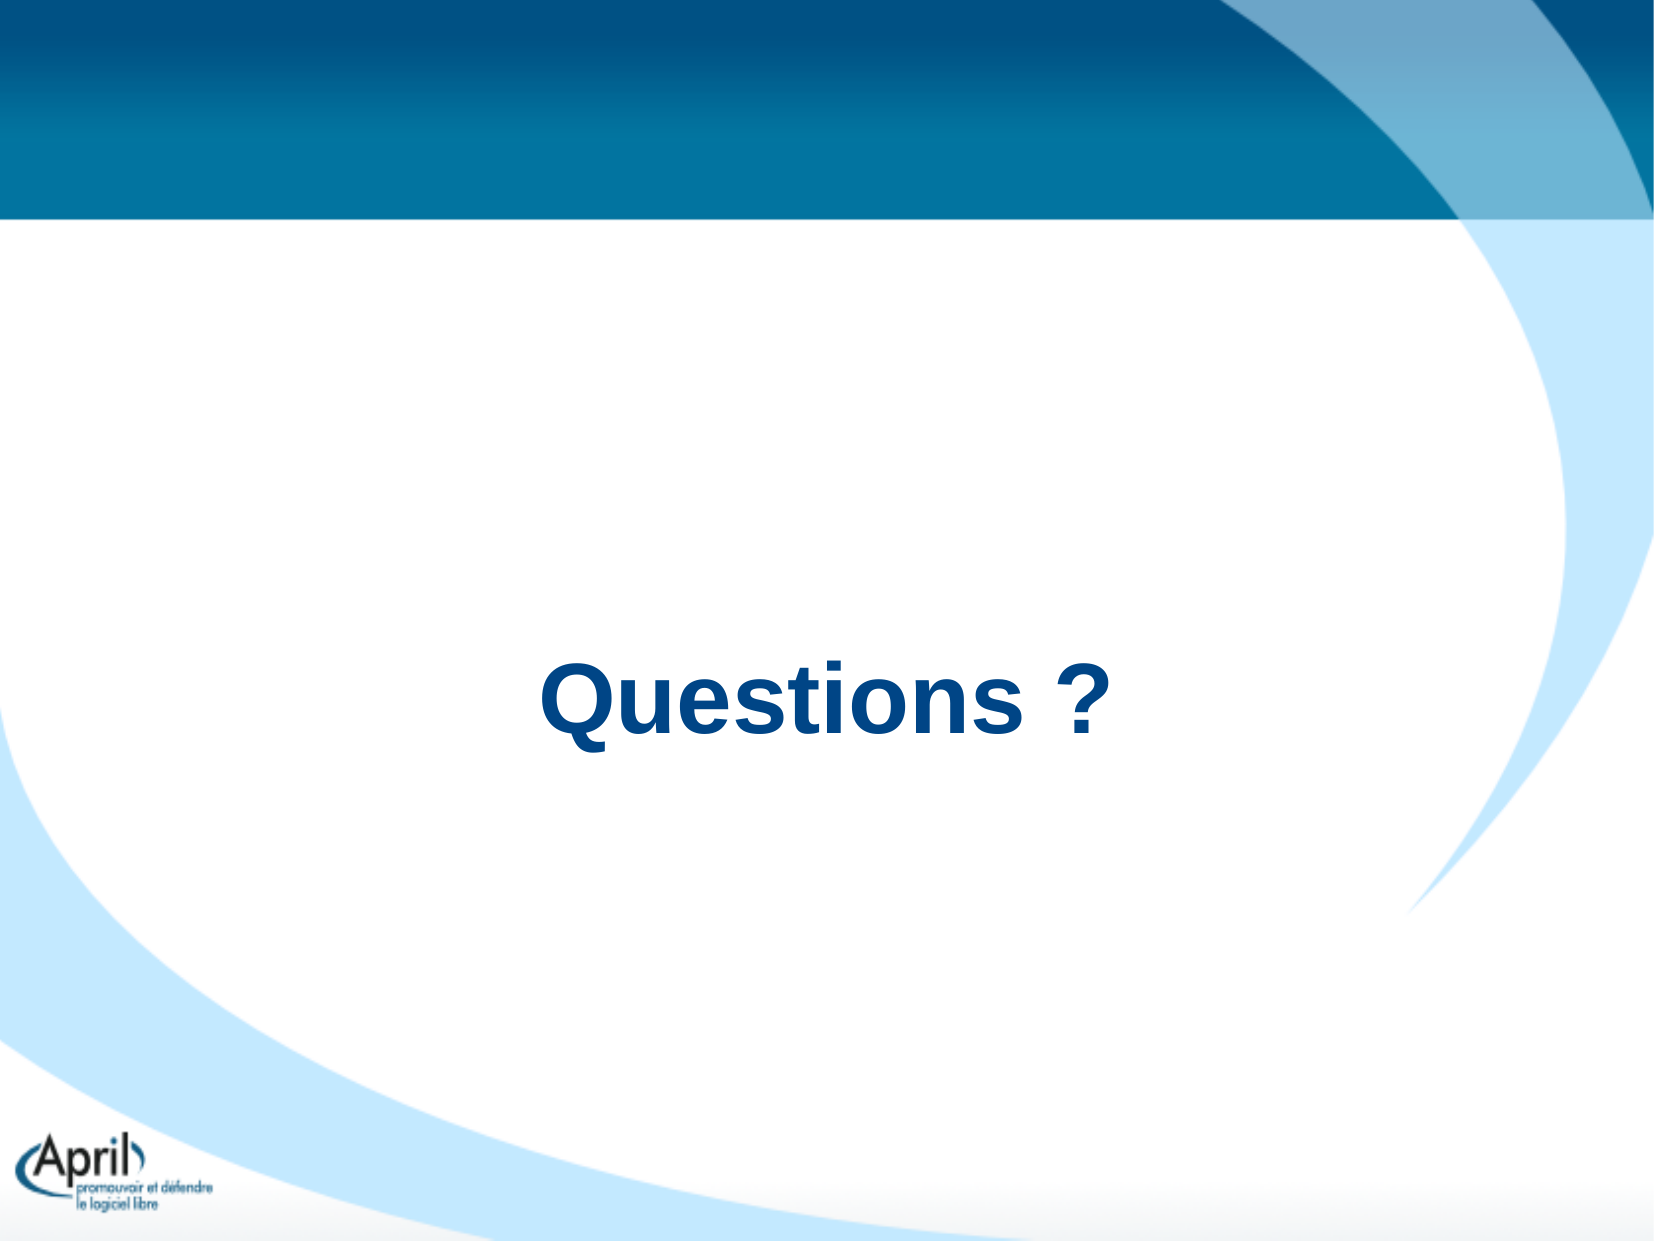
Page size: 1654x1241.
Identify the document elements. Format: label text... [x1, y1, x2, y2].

list Questions ? [82, 290, 1571, 1109]
picture [0, 0, 1654, 1241]
